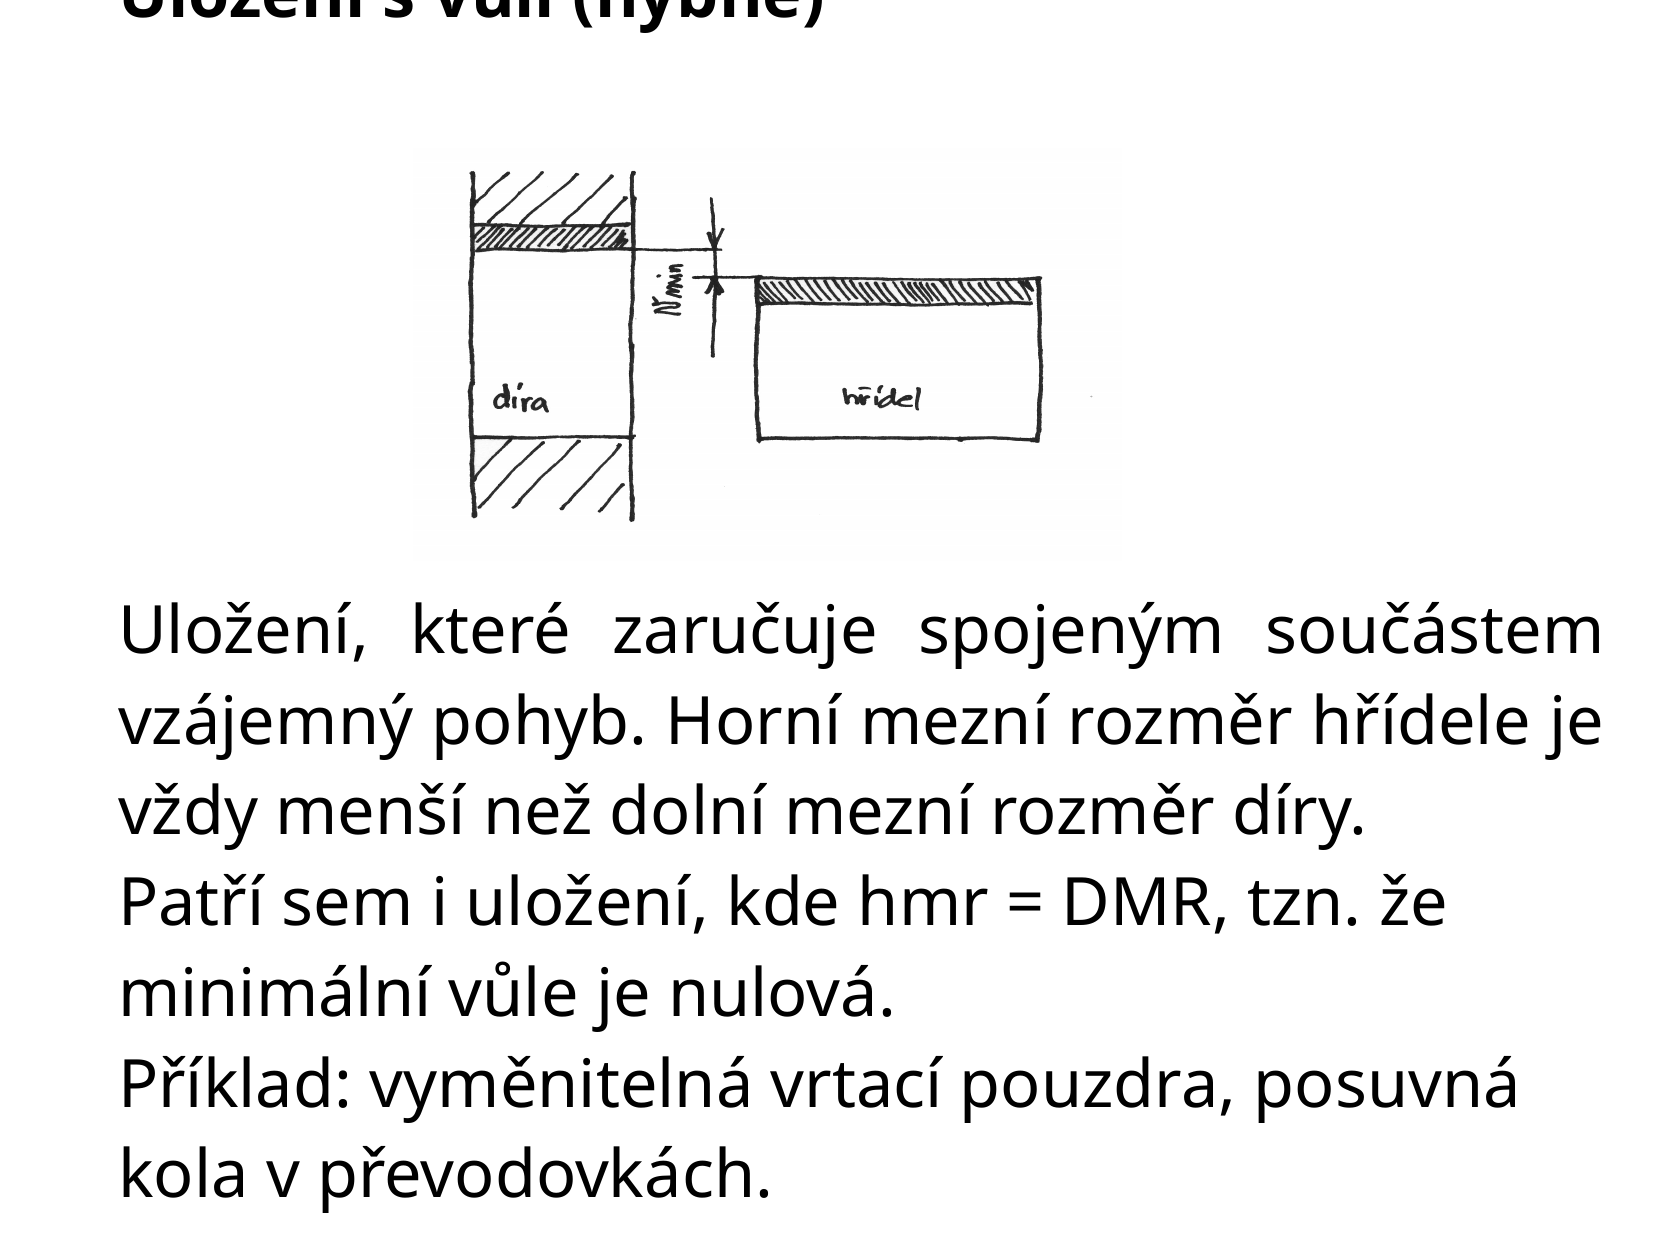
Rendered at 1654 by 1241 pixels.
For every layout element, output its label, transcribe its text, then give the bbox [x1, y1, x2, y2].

subtitle Uložení s vůlí (hybné) Uložení, které zaručuje spojeným součástem vzájemný pohyb. Horní mezní rozměr hřídele je vždy menší než dolní mezní rozměr díry. Patří sem i uložení, kde hmr = DMR, tzn. že minimální vůle je nulová. Příklad: vyměnitelná vrtací pouzdra, posuvná kola v převodovkách. [118, 59, 1607, 1241]
picture [413, 147, 1122, 562]
